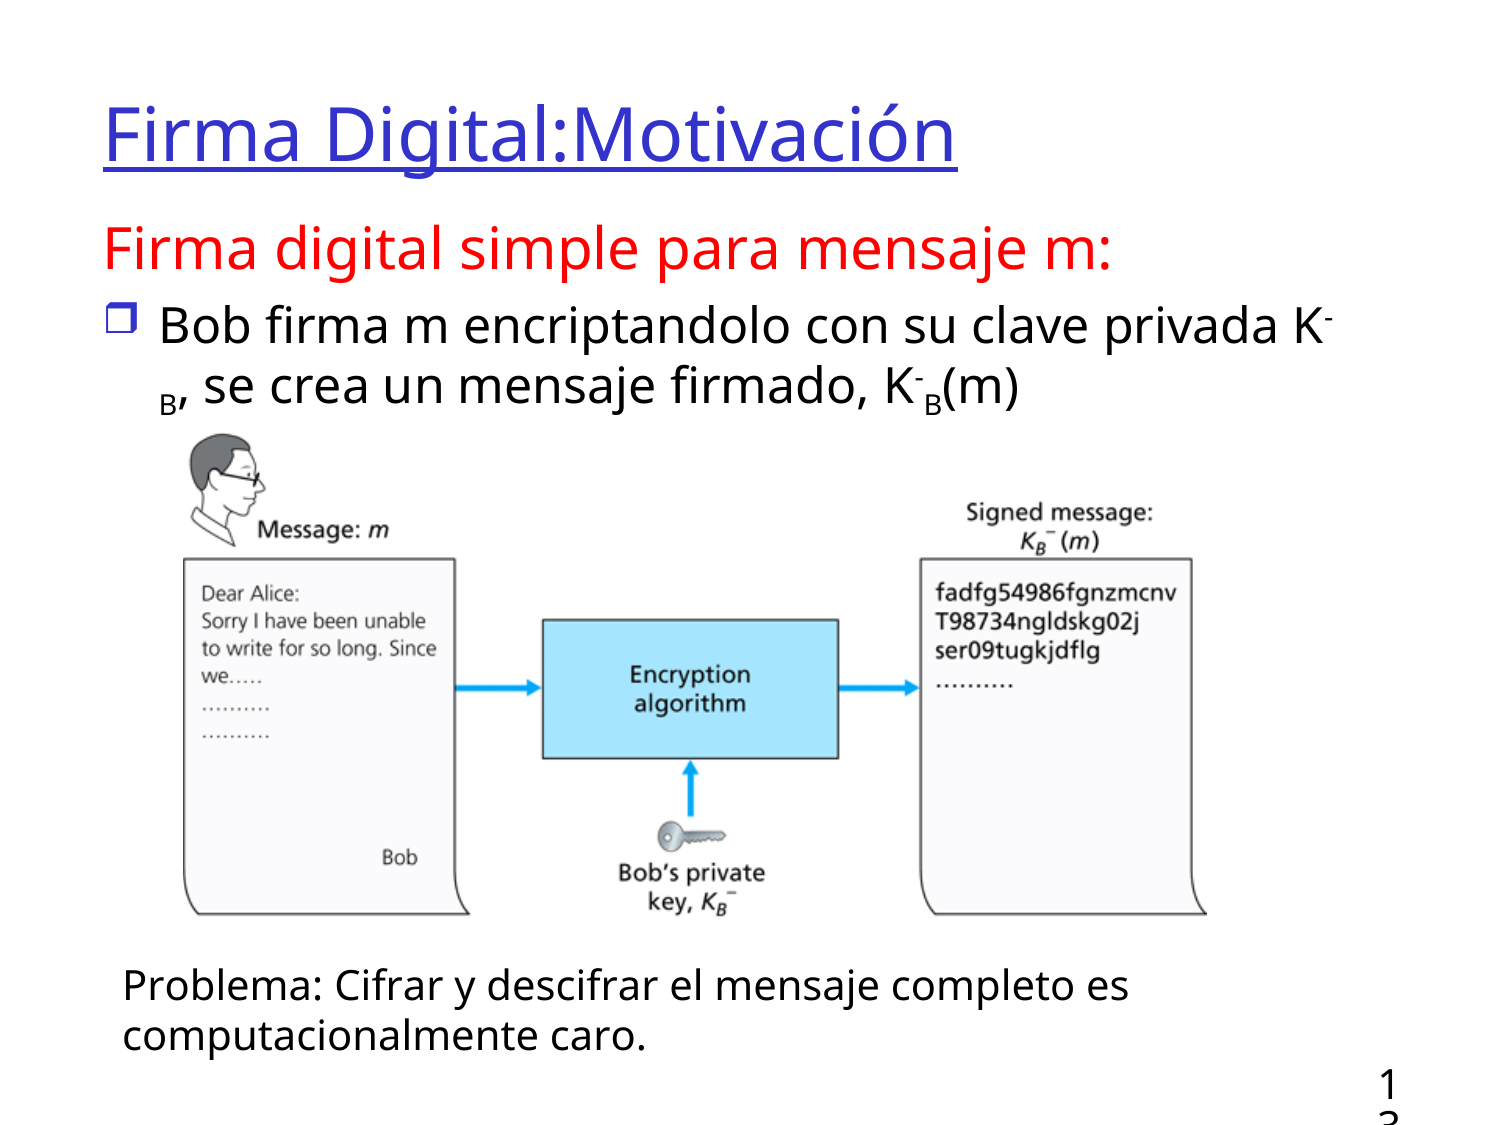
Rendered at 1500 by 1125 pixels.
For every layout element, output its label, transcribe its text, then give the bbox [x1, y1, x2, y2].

picture [183, 431, 1207, 951]
text_box Problema: Cifrar y descifrar el mensaje completo es computacionalmente caro. [107, 951, 1290, 1102]
title Firma Digital:Motivación [87, 16, 1363, 203]
list Firma digital simple para mensaje m: Bob firma m encriptandolo con su clave privada K-B, se crea un mensaje firmado, K-B(m) [87, 203, 1363, 946]
